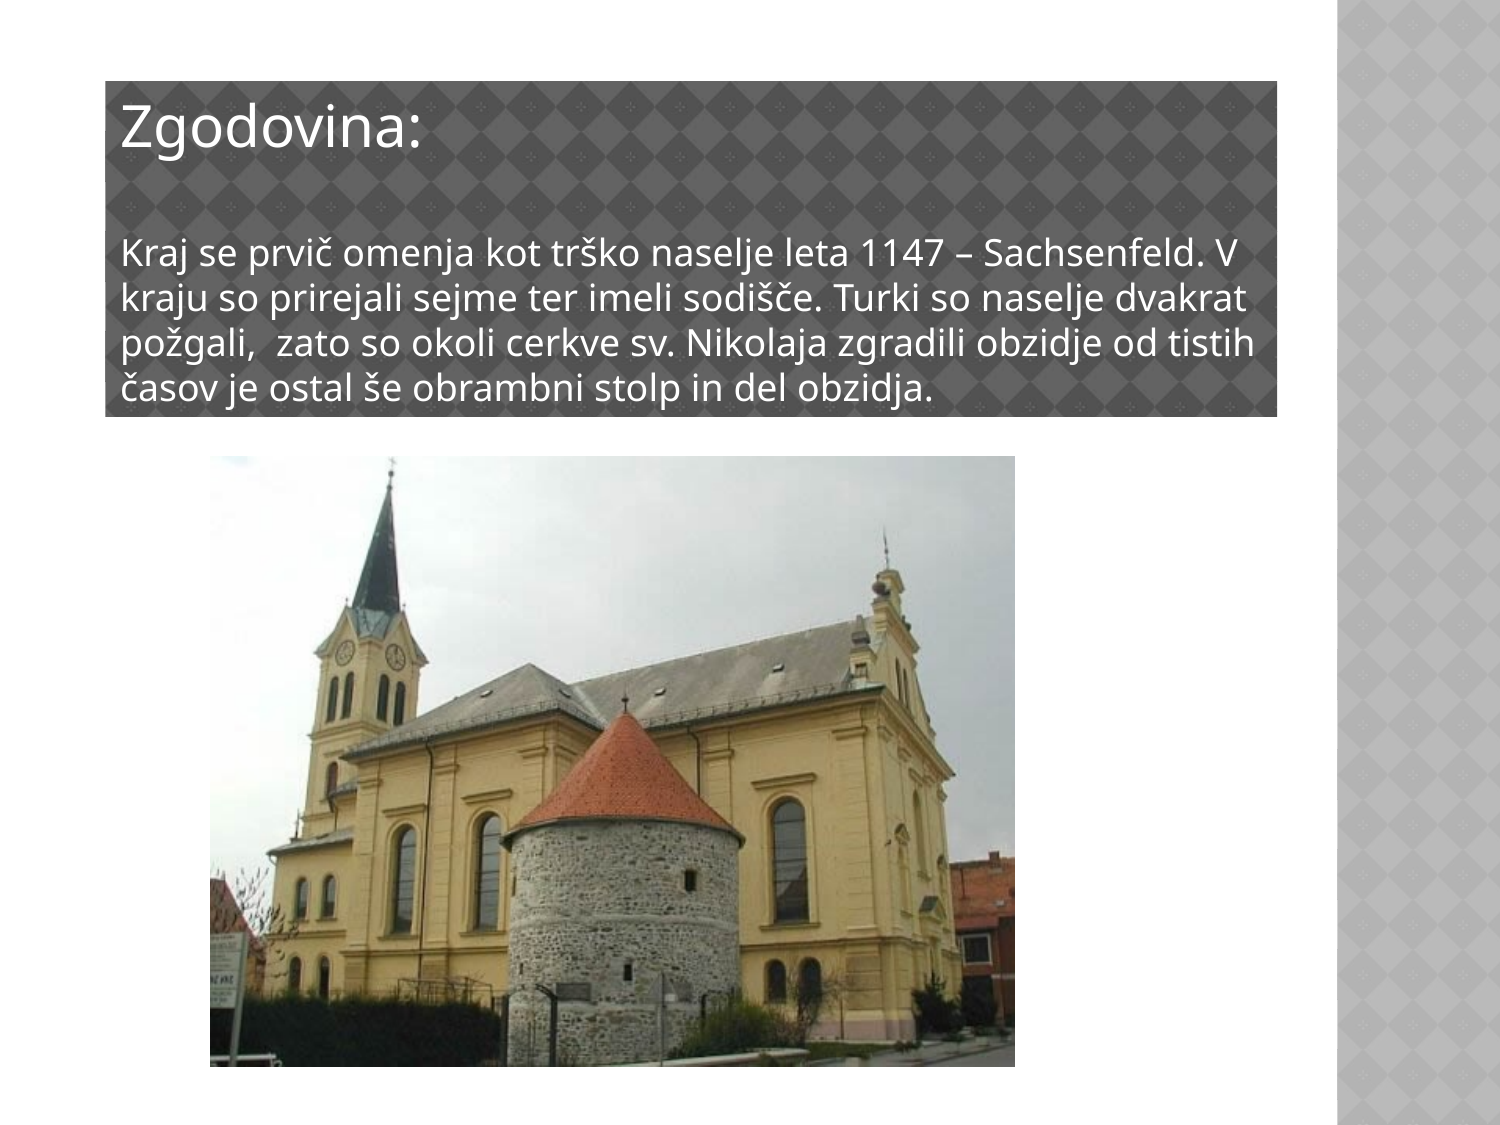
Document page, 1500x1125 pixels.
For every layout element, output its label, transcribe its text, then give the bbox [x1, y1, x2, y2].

picture [210, 456, 1015, 1067]
text_box Zgodovina: Kraj se prvič omenja kot trško naselje leta 1147 – Sachsenfeld. V kraju so prirejali sejme ter imeli sodišče. Turki so naselje dvakrat požgali, zato so okoli cerkve sv. Nikolaja zgradili obzidje od tistih časov je ostal še obrambni stolp in del obzidja. [105, 81, 1278, 417]
